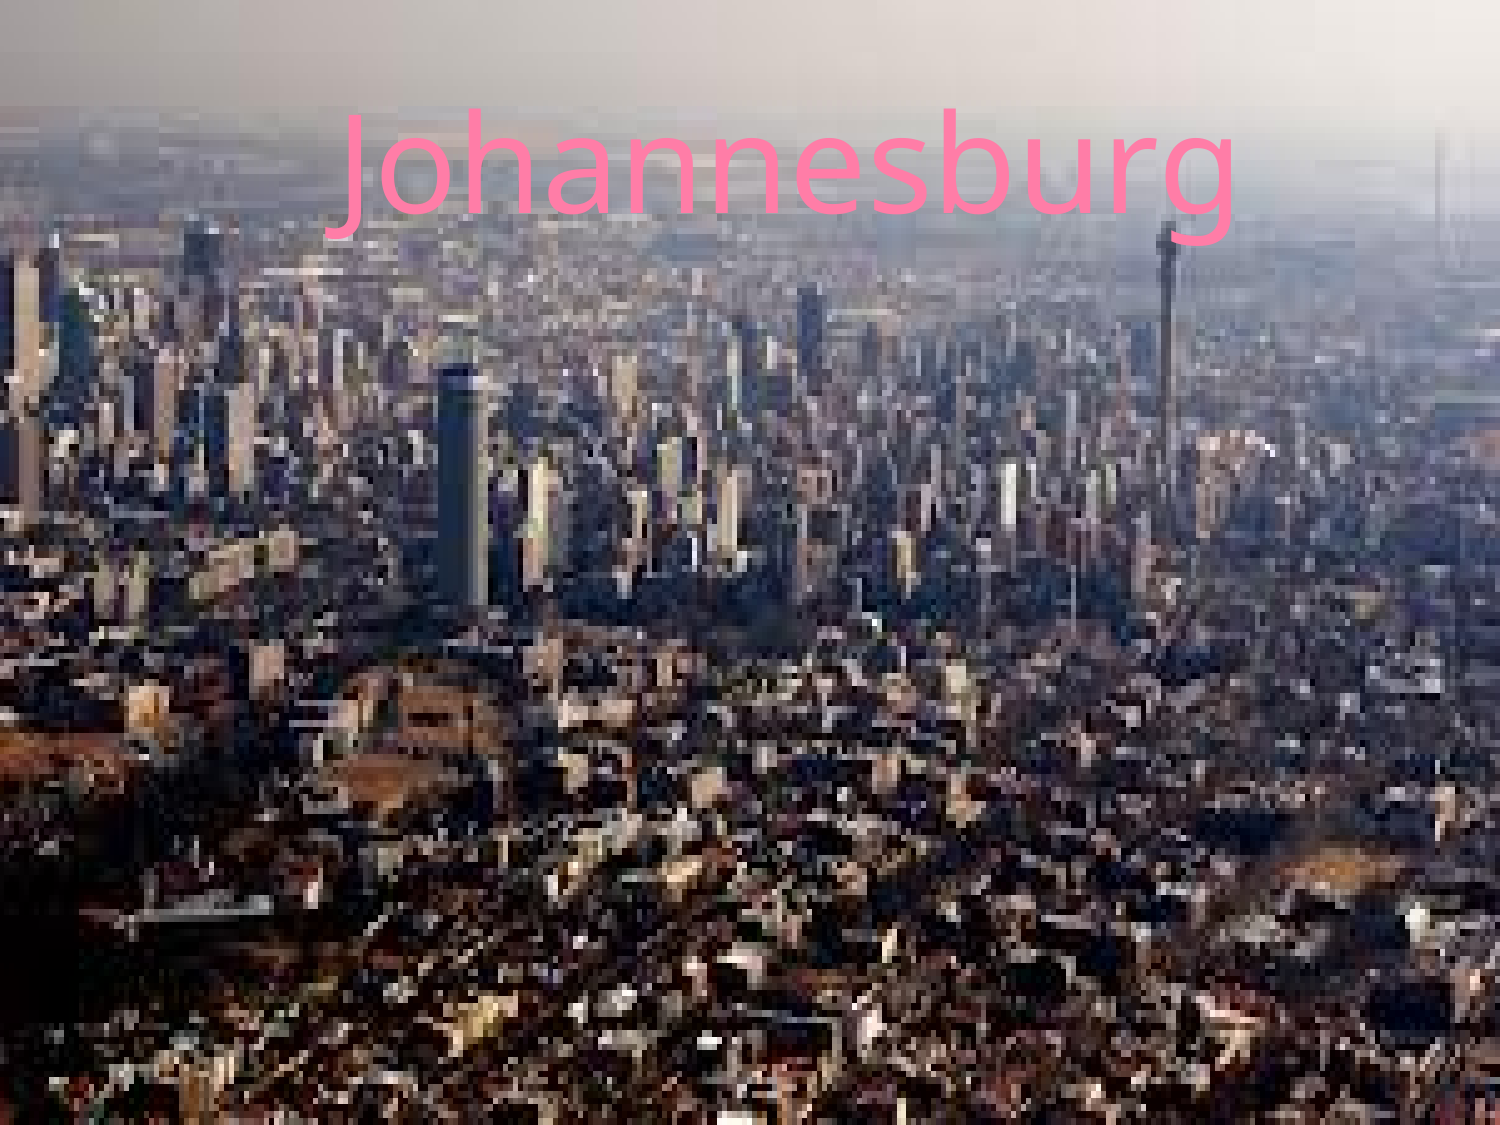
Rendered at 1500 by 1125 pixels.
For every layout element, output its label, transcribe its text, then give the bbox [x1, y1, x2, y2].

picture [0, 0, 1500, 1125]
title Johannesburg [75, 43, 1425, 274]
